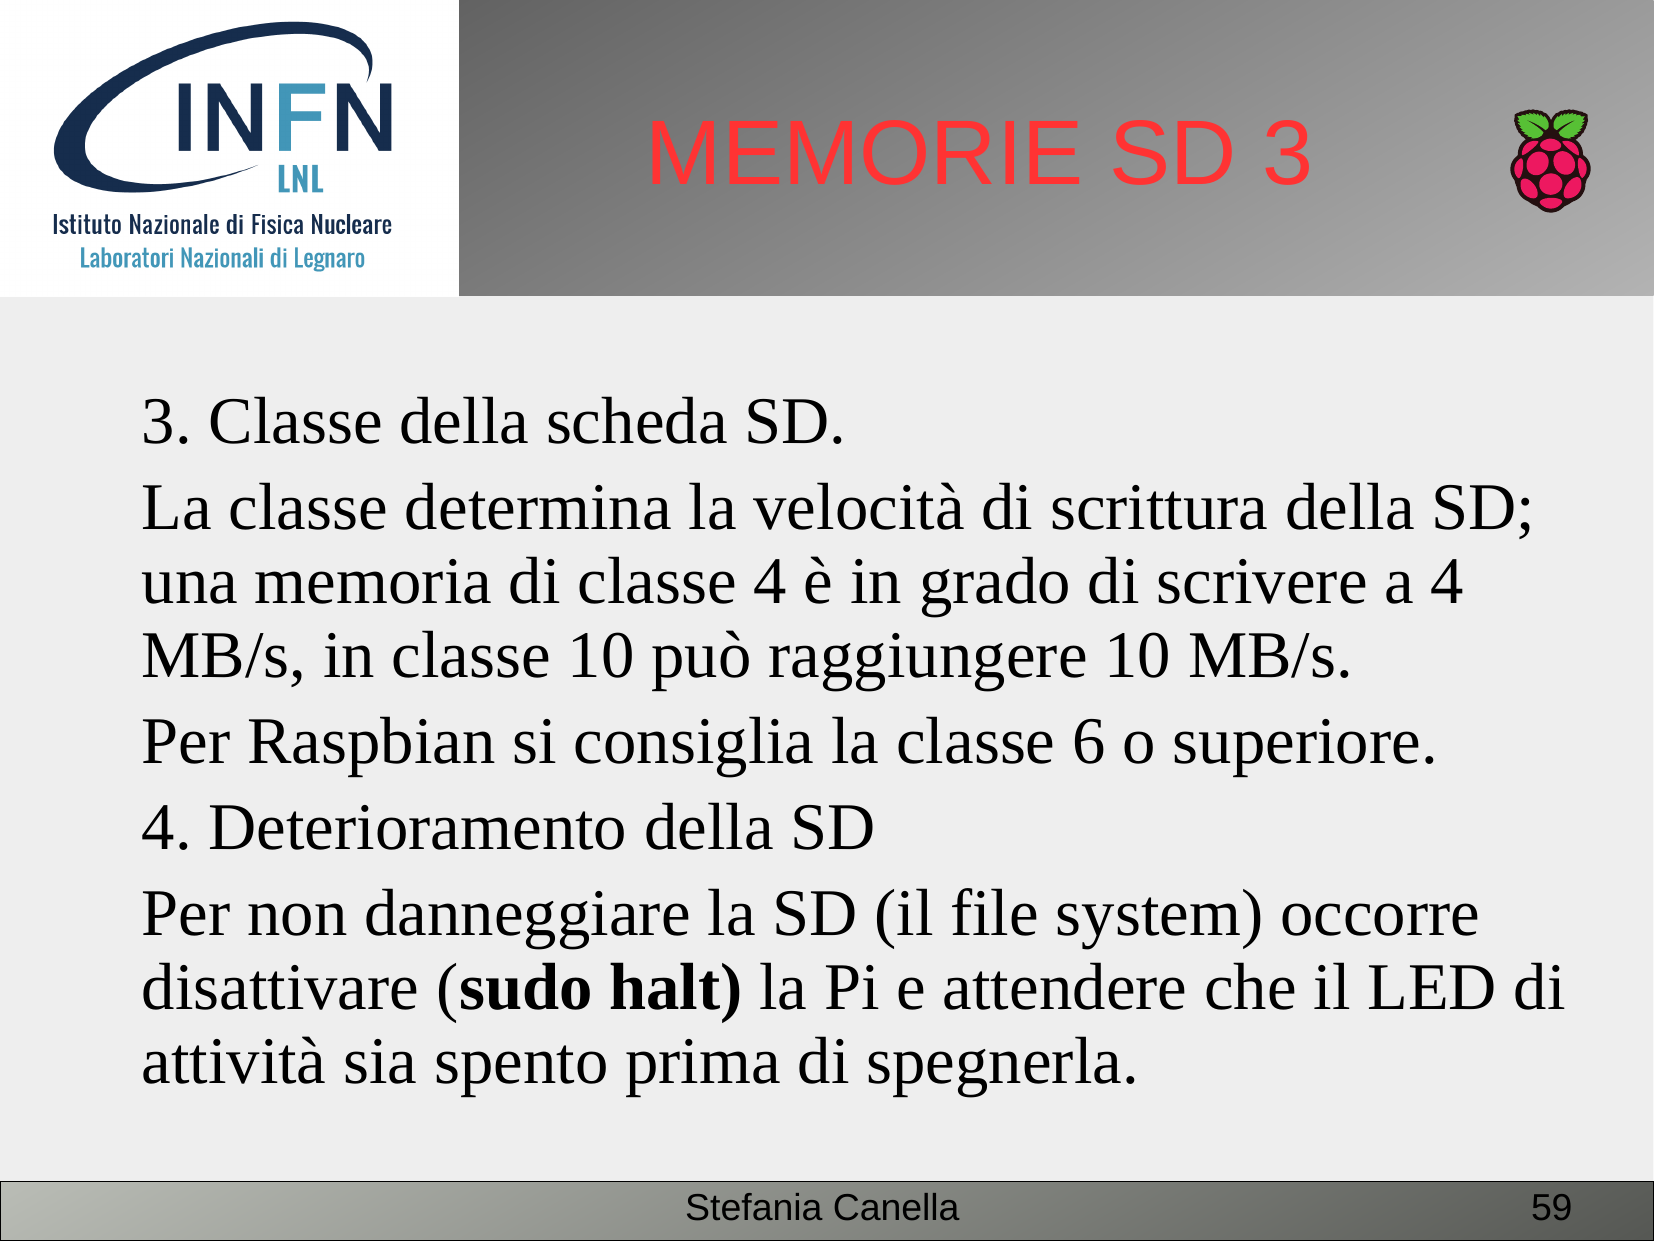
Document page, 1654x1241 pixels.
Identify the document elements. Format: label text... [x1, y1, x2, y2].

text_box Stefania Canella [670, 1178, 984, 1241]
text_box 34 [1516, 1178, 1654, 1241]
title MEMORIE SD 3 [459, 49, 1571, 257]
picture [0, 0, 459, 297]
text_box [984, 1181, 1516, 1241]
text_box [0, 1181, 670, 1241]
subtitle 3. Classe della scheda SD. La classe determina la velocità di scrittura della SD; una memoria di classe 4 è in grado di scrivere a 4 MB/s, in classe 10 può raggiungere 10 MB/s. Per Raspbian si consiglia la classe 6 o superiore. 4. Deterioramento della SD Per non danneggiare la SD (il file system) occorre disattivare (sudo halt) la Pi e attendere che il LED di attività sia spento prima di spegnerla. [82, 336, 1571, 1146]
text_box [459, 0, 1654, 296]
